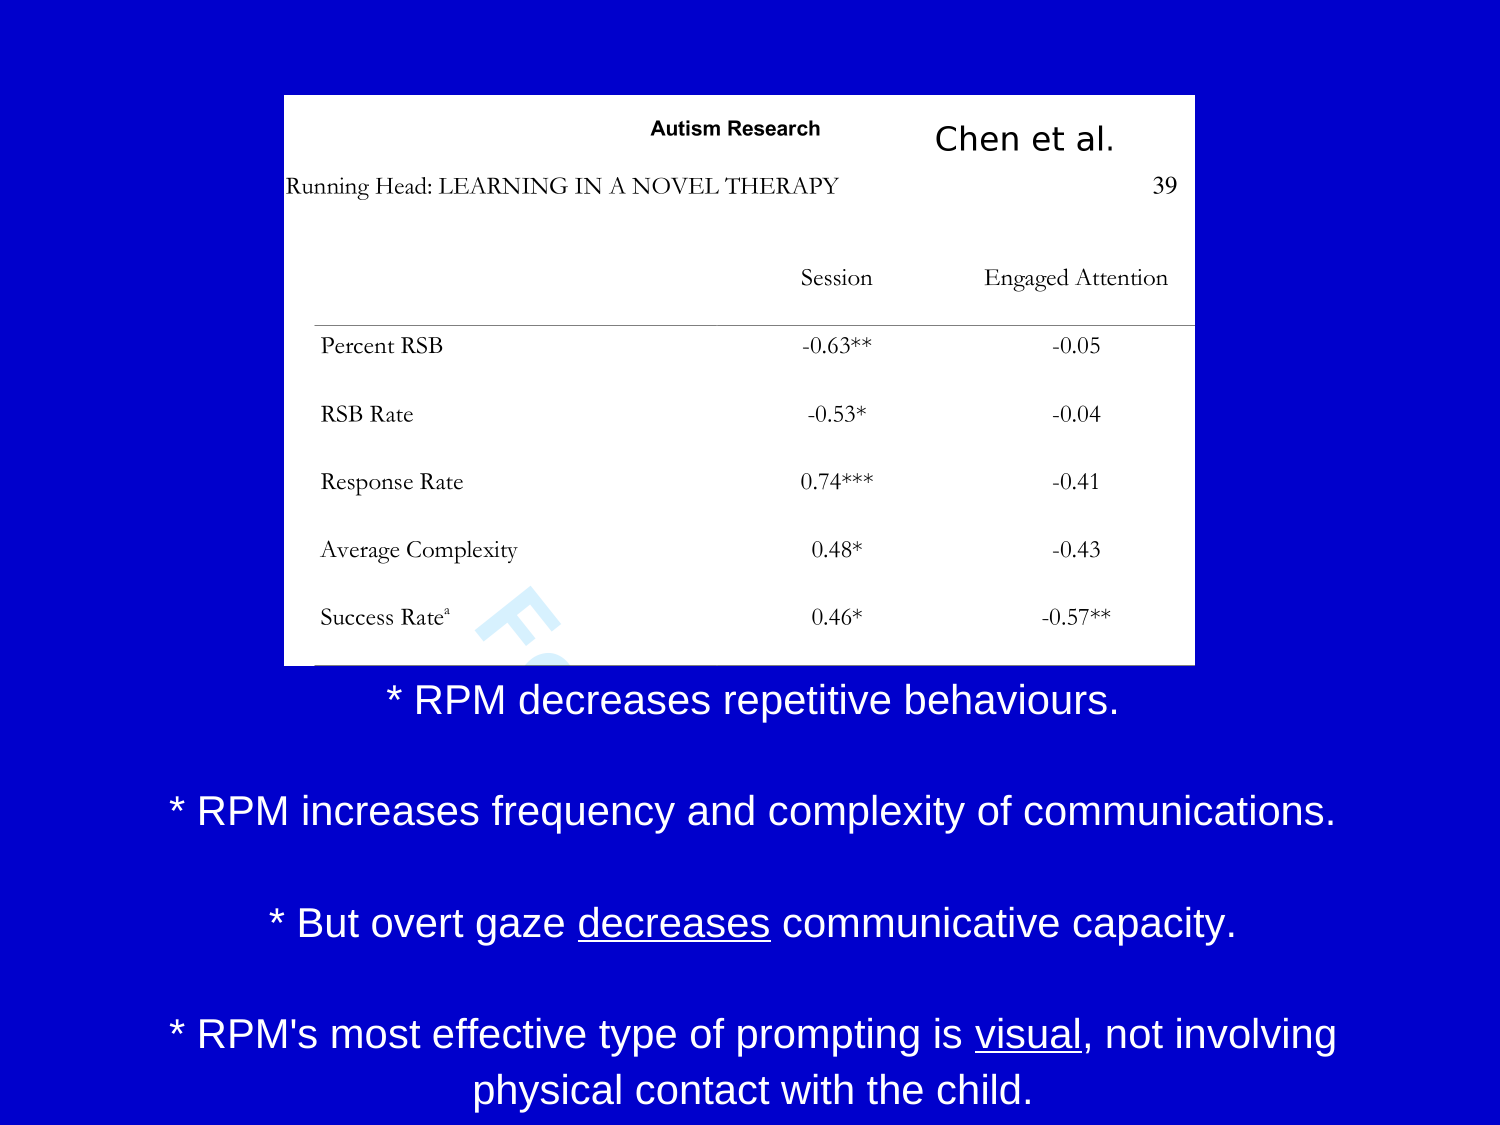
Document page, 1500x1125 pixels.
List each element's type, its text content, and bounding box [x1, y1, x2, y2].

title * RPM decreases repetitive behaviours. * RPM increases frequency and complexity of communications. * But overt gaze decreases communicative capacity. * RPM's most effective type of prompting is visual, not involving physical contact with the child. [88, 686, 1418, 1095]
picture [284, 95, 1195, 666]
